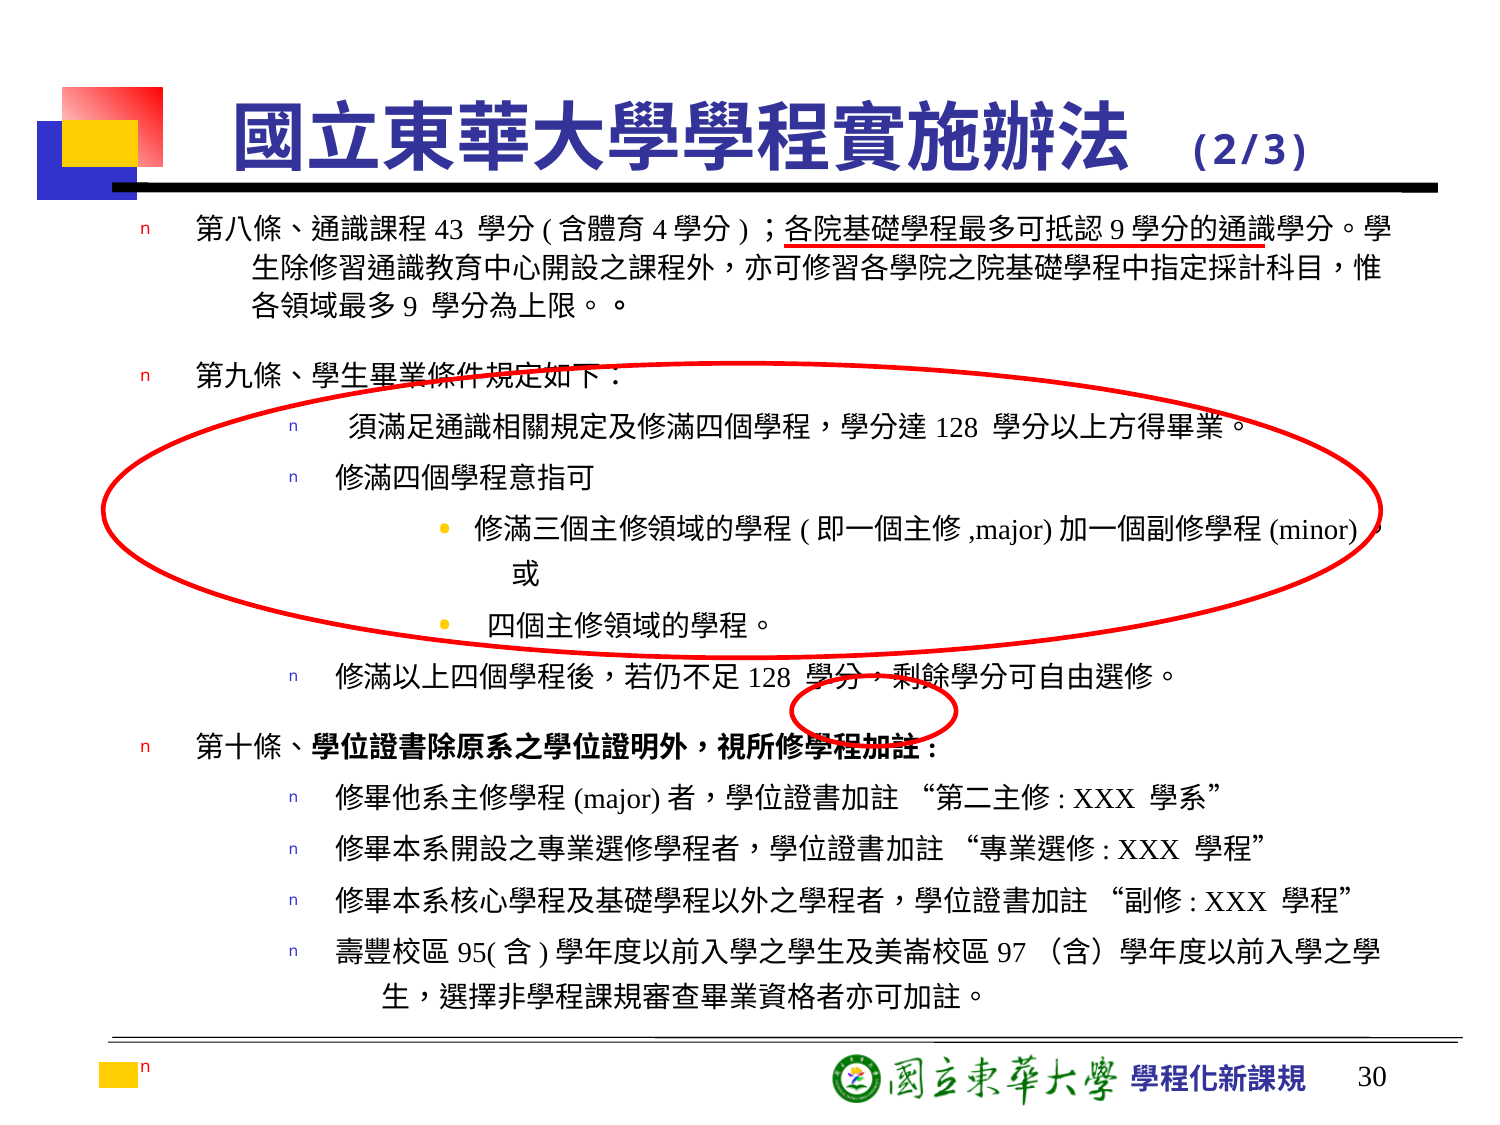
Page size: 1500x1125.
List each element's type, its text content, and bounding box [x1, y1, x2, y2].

text_box 30 [1342, 1050, 1468, 1101]
list 第八條、通識課程43 學分(含體育4學分)；各院基礎學程最多可抵認9學分的通識學分。學生除修習通識教育中心開設之課程外，亦可修習各學院之院基礎學程中指定採計科目，惟各領域最多9 學分為上限。。 第九條、學生畢業條件規定如下： 須滿足通識相關規定及修滿四個學程，學分達128 學分以上方得畢業。 修滿四個學程意指可 修滿三個主修領域的學程(即一個主修,major)加一個副修學程(minor)，或 四個主修領域的學程。 修滿以上四個學程後，若仍不足128 學分，剩餘學分可自由選修。 第十條、學位證書除原系之學位證明外，視所修學程加註: 修畢他系主修學程(major)者，學位證書加註 “第二主修: XXX 學系” 修畢本系開設之專業選修學程者，學位證書加註 “專業選修: XXX 學程” 修畢本系核心學程及基礎學程以外之學程者，學位證書加註 “副修: XXX 學程” 壽豐校區95(含)學年度以前入學之學生及美崙校區97（含）學年度以前入學之學生，選擇非學程課規審查畢業資格者亦可加註。 [125, 200, 1426, 1026]
title 國立東華大學學程實施辦法 (2/3) [174, 75, 1369, 188]
list 第八條、通識課程43 學分(含體育4學分)；各院基礎學程最多可抵認9學分的通識學分。學生除修習通識教育中心開設之課程外，亦可修習各學院之院基礎學程中指定採計科目，惟各領域最多9 學分為上限。。 第九條、學生畢業條件規定如下： 須滿足通識相關規定及修滿四個學程，學分達128 學分以上方得畢業。 修滿四個學程意指可 修滿三個主修領域的學程(即一個主修,major)加一個副修學程(minor)，或 四個主修領域的學程。 修滿以上四個學程後，若仍不足128 學分，剩餘學分可自由選修。 第十條、學位證書除原系之學位證明外，視所修學程加註: 修畢他系主修學程(major)者，學位證書加註 “第二主修: XXX 學系” 修畢本系開設之專業選修學程者，學位證書加註 “專業選修: XXX 學程” 修畢本系核心學程及基礎學程以外之學程者，學位證書加註 “副修: XXX 學程” 壽豐校區95(含)學年度以前入學之學生及美崙校區97（含）學年度以前入學之學生，選擇非學程課規審查畢業資格者亦可加註。 [125, 366, 1378, 655]
